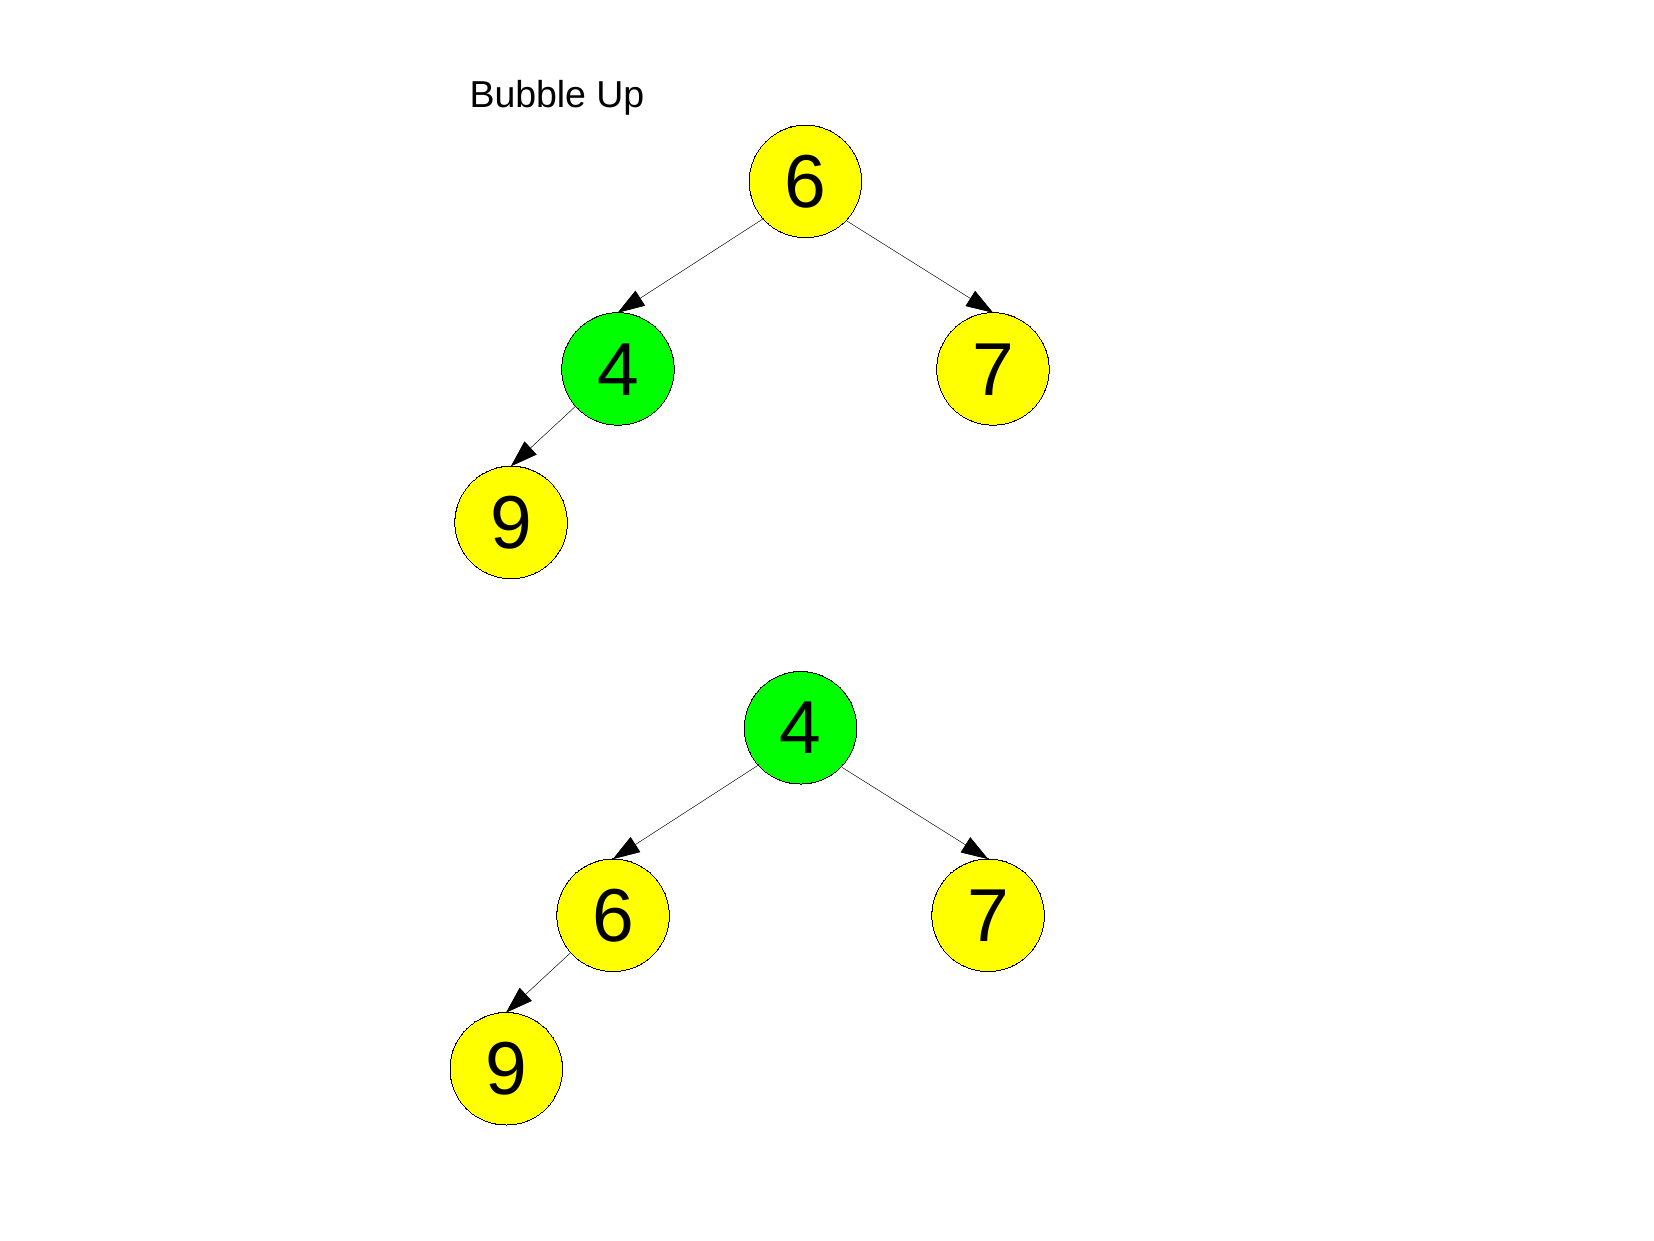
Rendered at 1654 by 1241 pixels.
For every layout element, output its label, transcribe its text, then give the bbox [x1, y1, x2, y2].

text_box 4 [744, 671, 857, 785]
text_box 9 [454, 466, 568, 579]
text_box 7 [931, 859, 1045, 972]
text_box 7 [936, 312, 1050, 426]
text_box 9 [450, 1012, 563, 1126]
text_box 6 [556, 859, 670, 972]
text_box 6 [749, 125, 862, 238]
text_box Bubble Up [454, 65, 1232, 126]
text_box 4 [561, 312, 675, 426]
